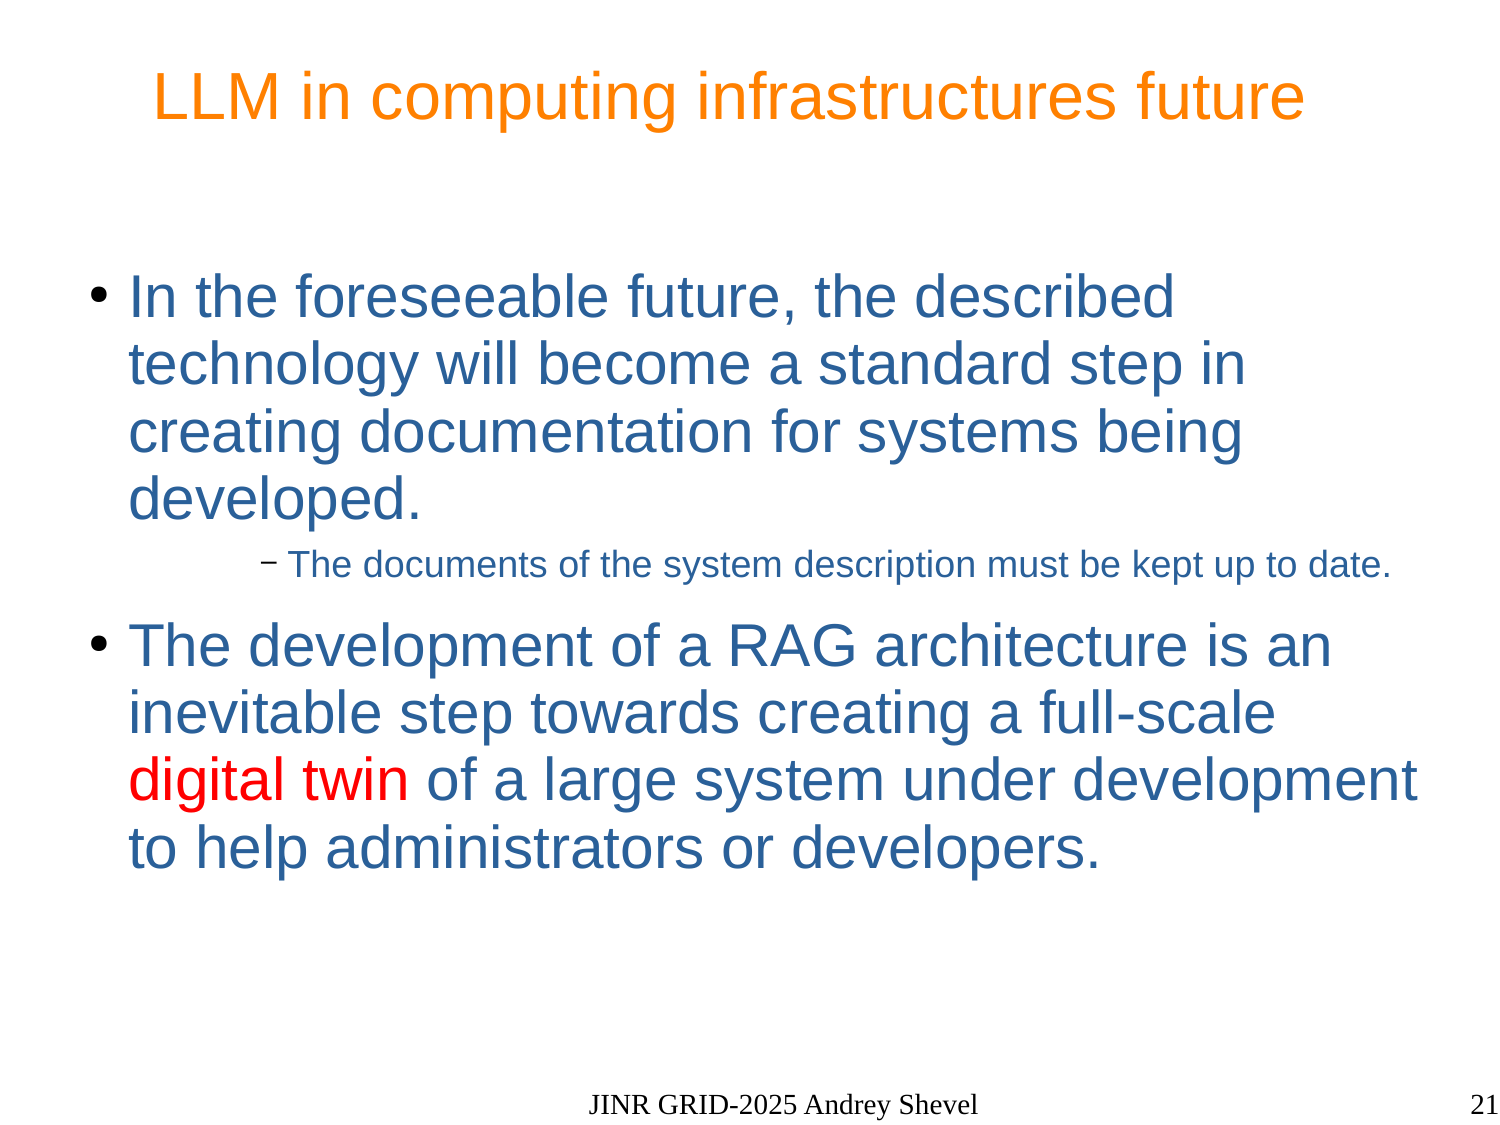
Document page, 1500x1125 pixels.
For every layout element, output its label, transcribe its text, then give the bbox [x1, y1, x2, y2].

title LLM in computing infrastructures future [61, 14, 1449, 155]
list In the foreseeable future, the described technology will become a standard step in creating documentation for systems being developed. The documents of the system description must be kept up to date. The development of a RAG architecture is an inevitable step towards creating a full-scale digital twin of a large system under development to help administrators or developers. [75, 263, 1425, 916]
